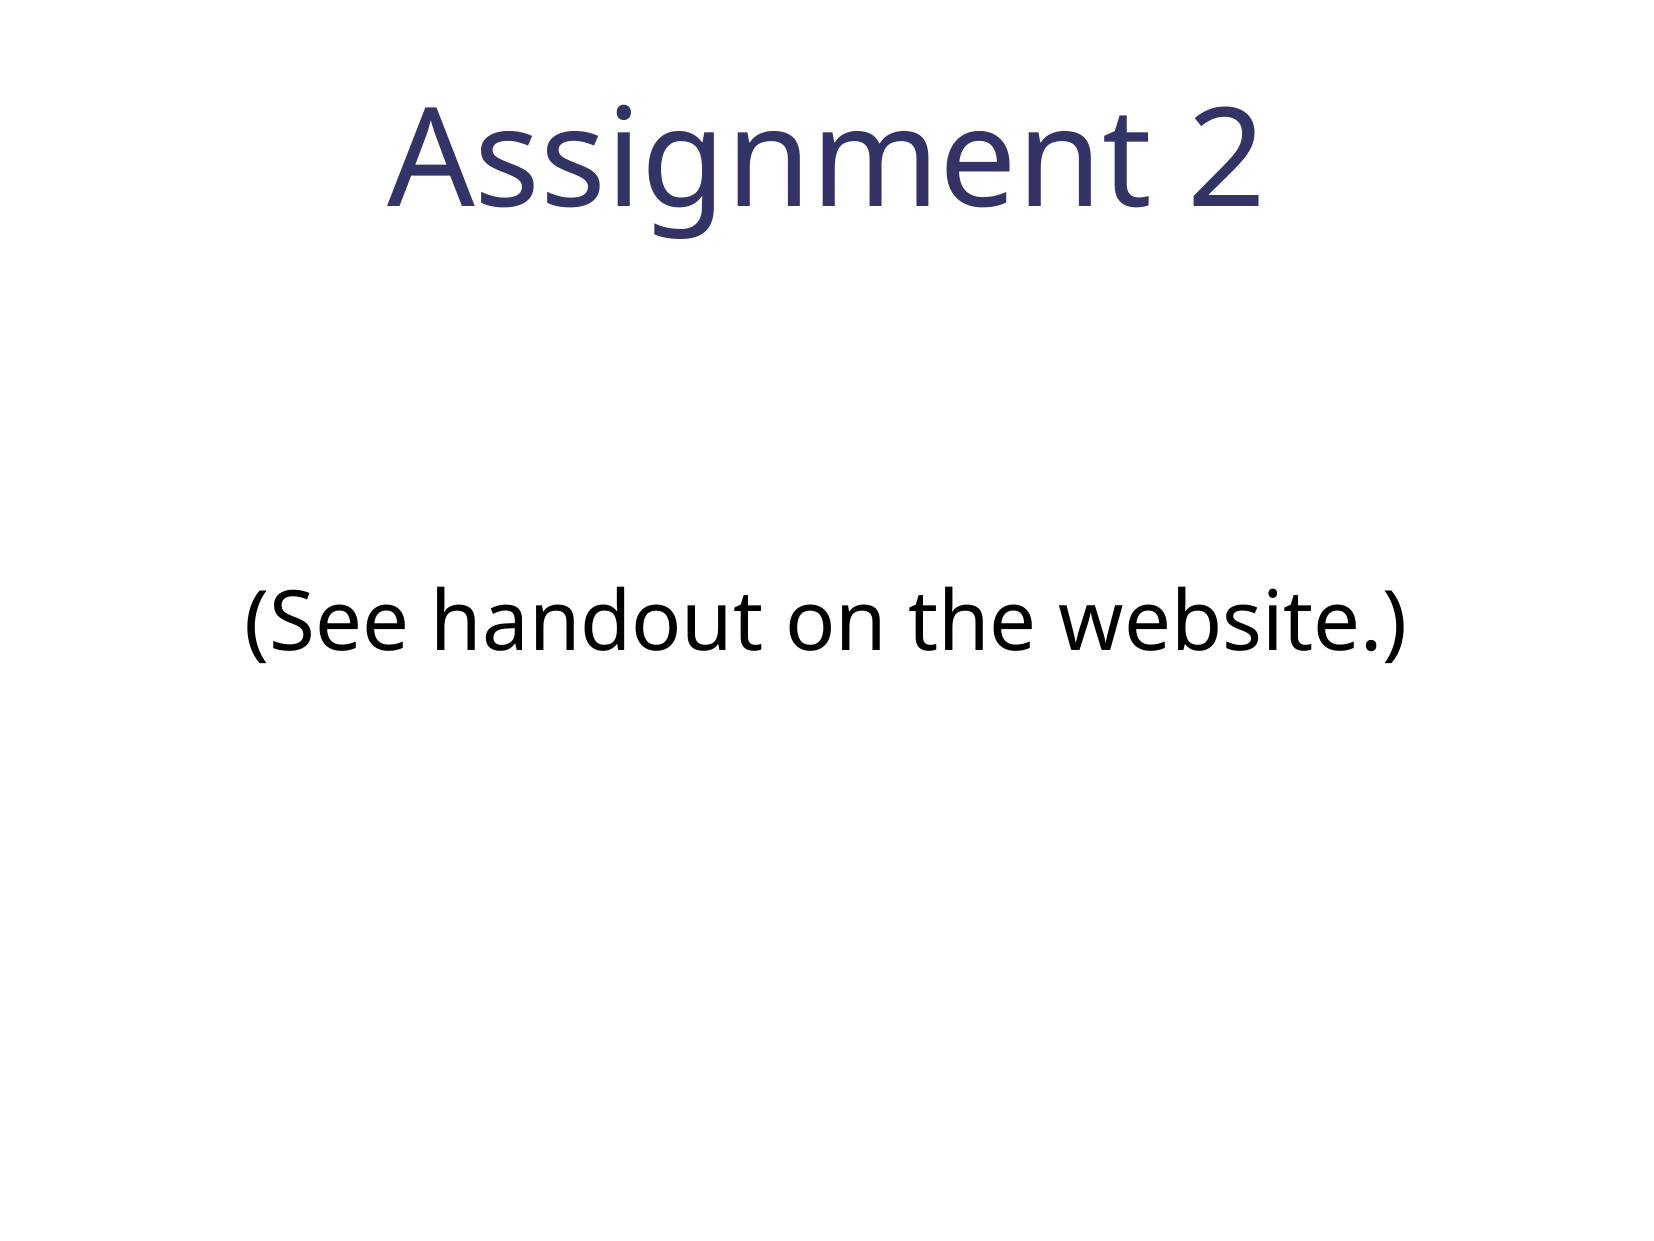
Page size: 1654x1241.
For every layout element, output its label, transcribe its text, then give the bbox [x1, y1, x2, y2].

subtitle (See handout on the website.) [82, 561, 1571, 1094]
title Assignment 2 [82, 49, 1571, 257]
